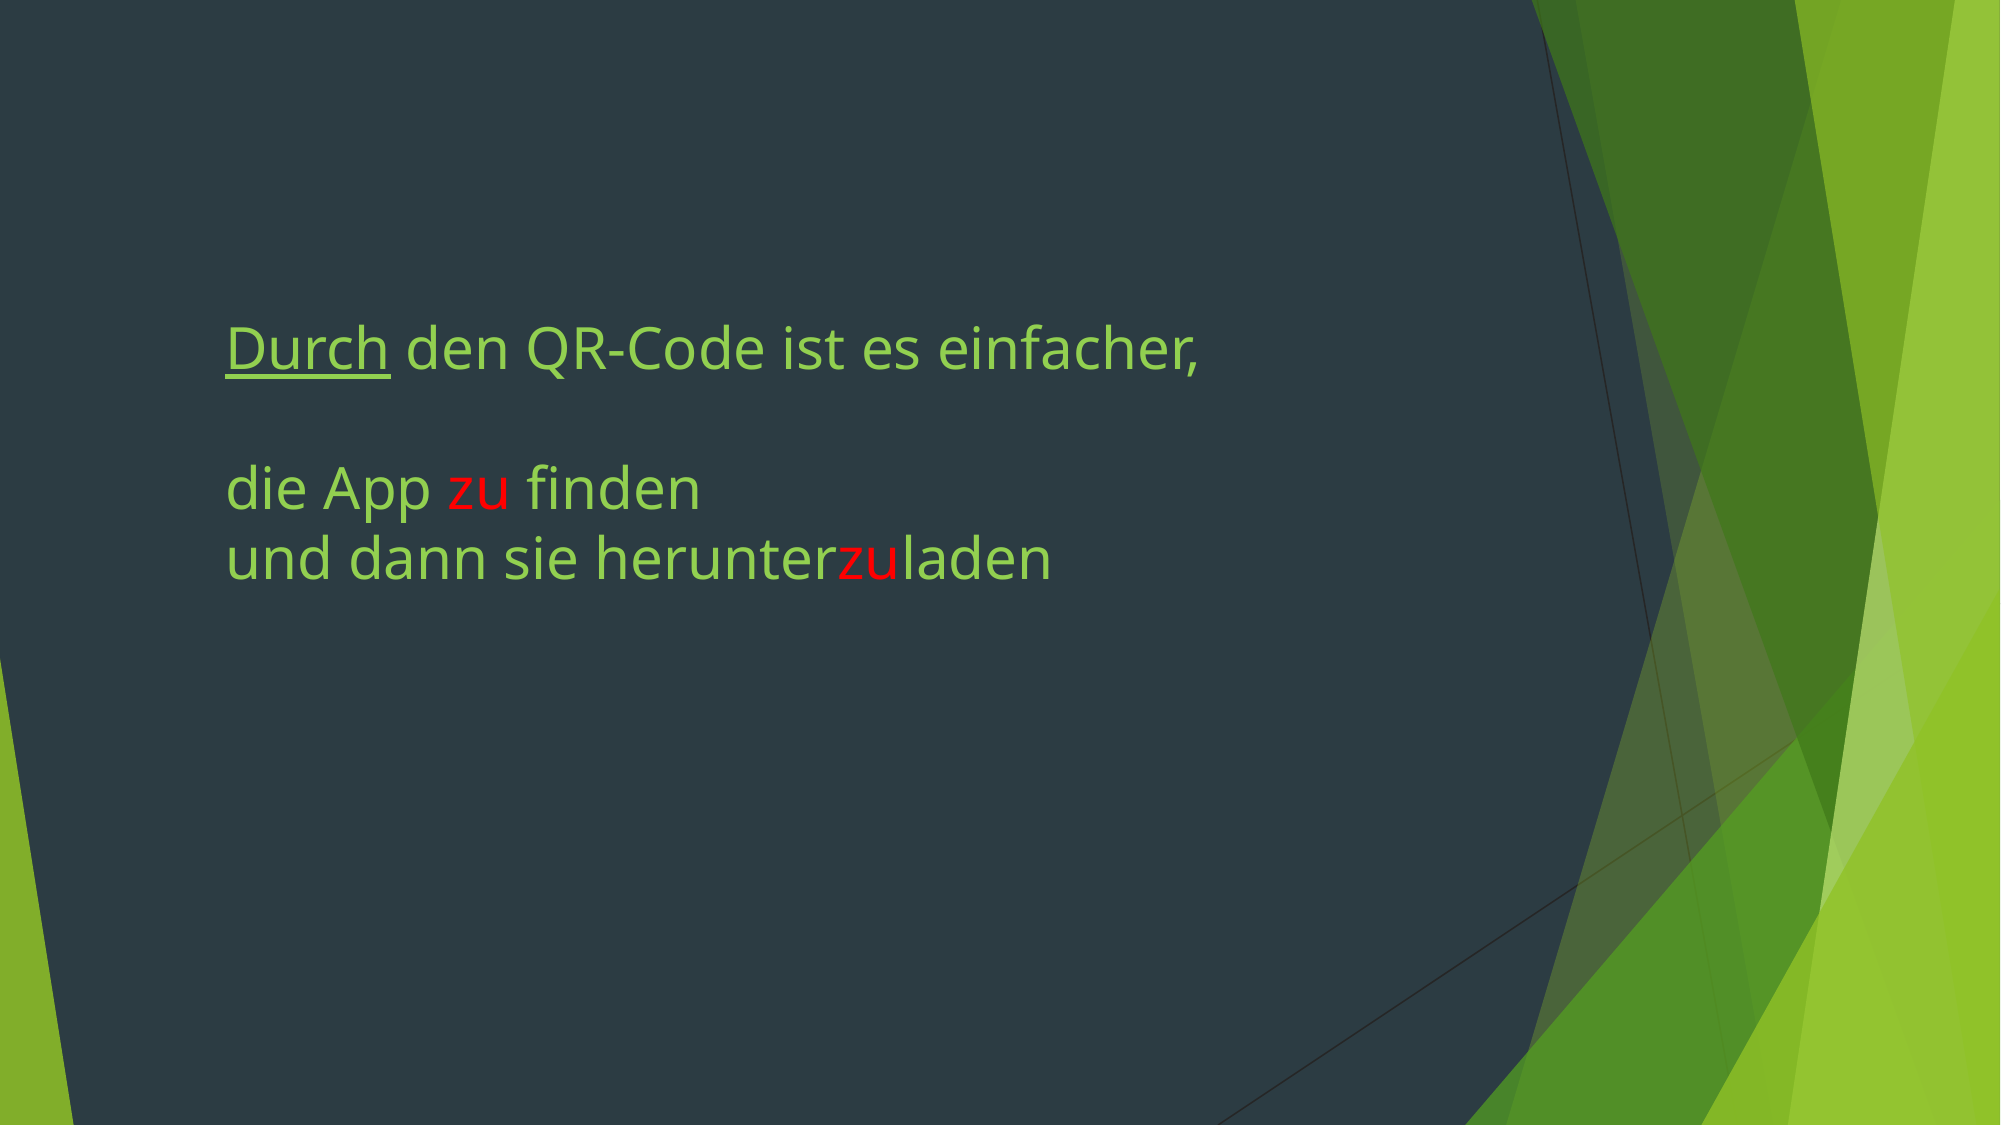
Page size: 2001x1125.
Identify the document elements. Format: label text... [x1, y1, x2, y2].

text_box Durch den QR-Code ist es einfacher, die App zu finden und dann sie herunterzuladen [210, 304, 1465, 602]
